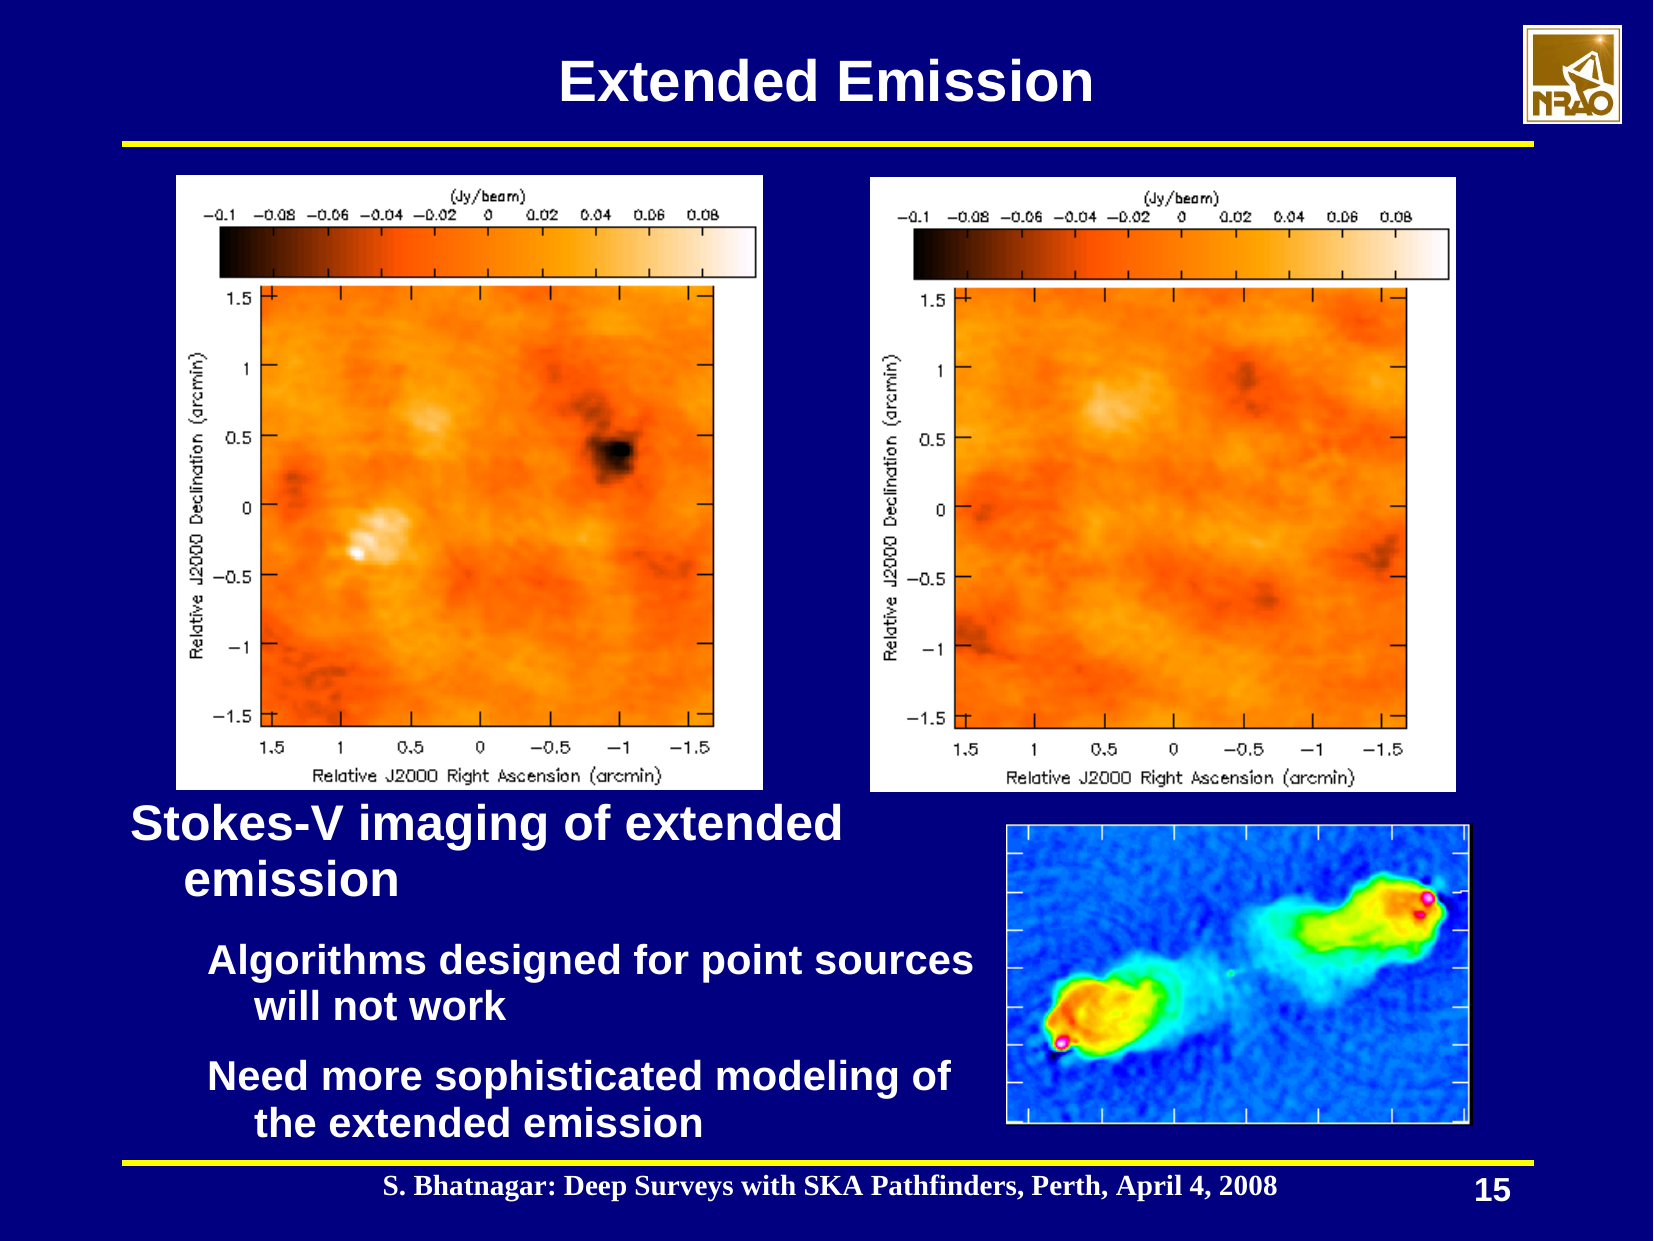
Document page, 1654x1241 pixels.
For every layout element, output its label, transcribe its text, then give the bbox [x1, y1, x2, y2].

picture [1006, 823, 1473, 1126]
list Stokes-V imaging of extended emission Algorithms designed for point sources will not work Need more sophisticated modeling of the extended emission [112, 795, 976, 1147]
picture [1523, 25, 1622, 124]
picture [176, 175, 763, 790]
picture [870, 177, 1456, 792]
title Extended Emission [121, 26, 1533, 136]
